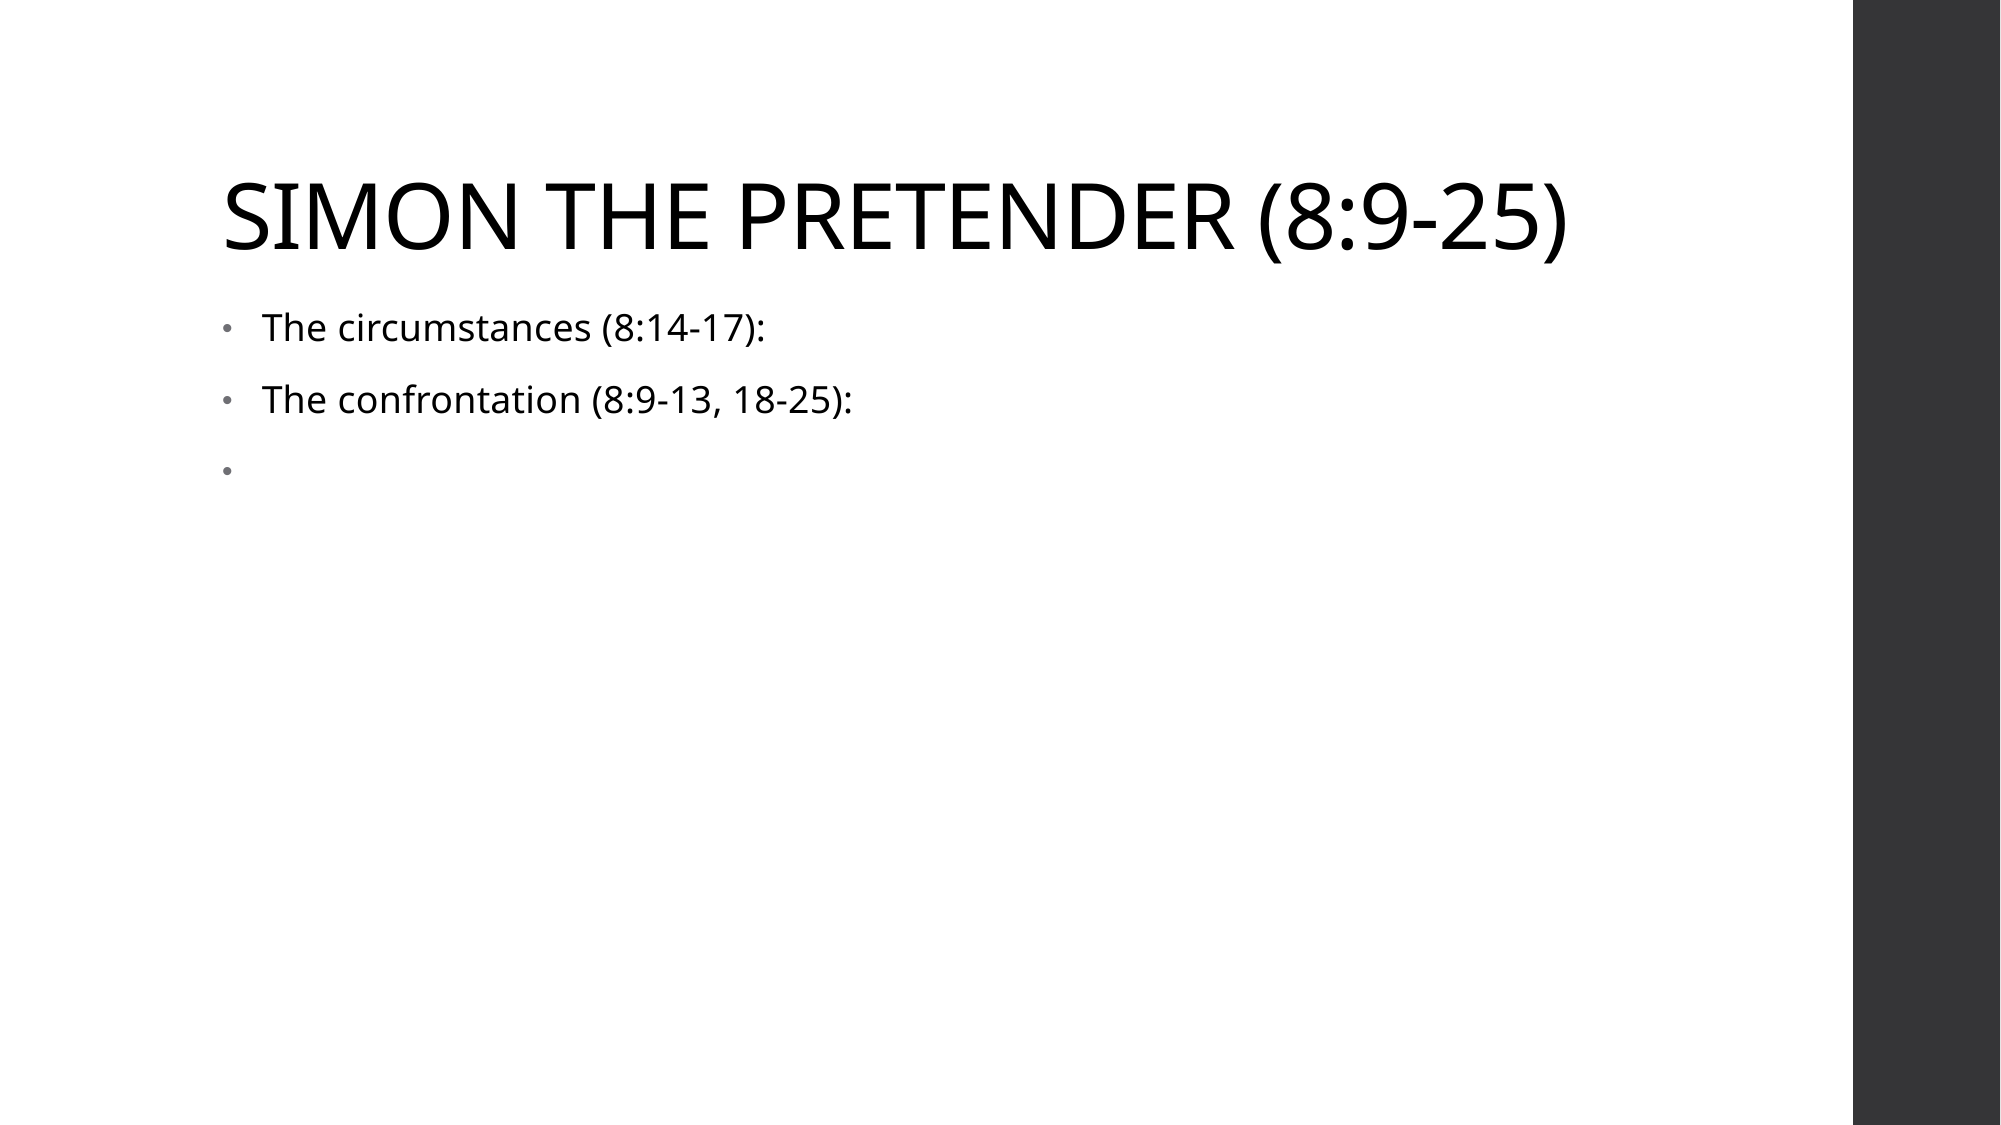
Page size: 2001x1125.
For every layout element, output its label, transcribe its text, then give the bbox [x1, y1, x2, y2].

list The circumstances (8:14-17): The confrontation (8:9-13, 18-25): [206, 299, 1617, 1014]
title SIMON THE PRETENDER (8:9-25) [206, 60, 1797, 278]
